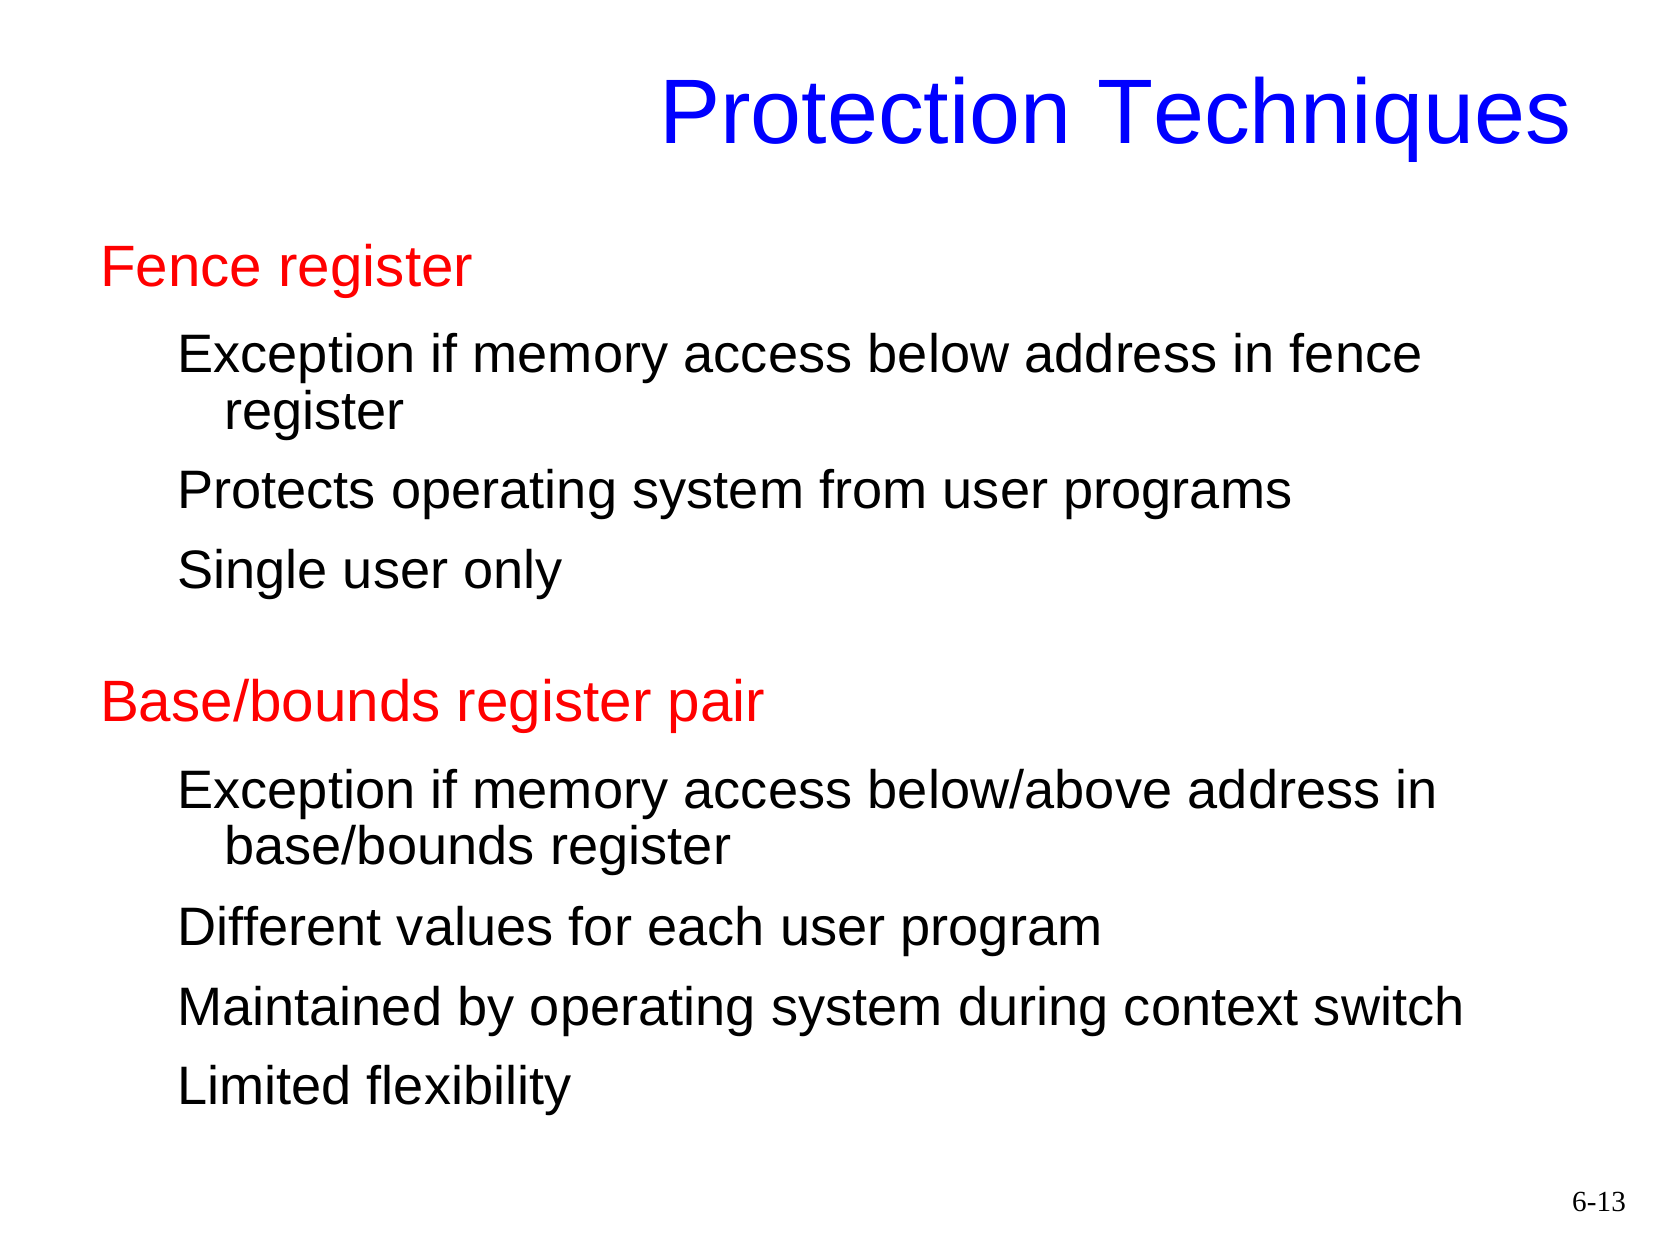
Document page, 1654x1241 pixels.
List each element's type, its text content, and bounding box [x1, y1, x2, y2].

list Fence register Exception if memory access below address in fence register Protects operating system from user programs Single user only Base/bounds register pair Exception if memory access below/above address in base/bounds register Different values for each user program Maintained by operating system during context switch Limited flexibility [82, 237, 1571, 1170]
title Protection Techniques [84, 11, 1573, 218]
